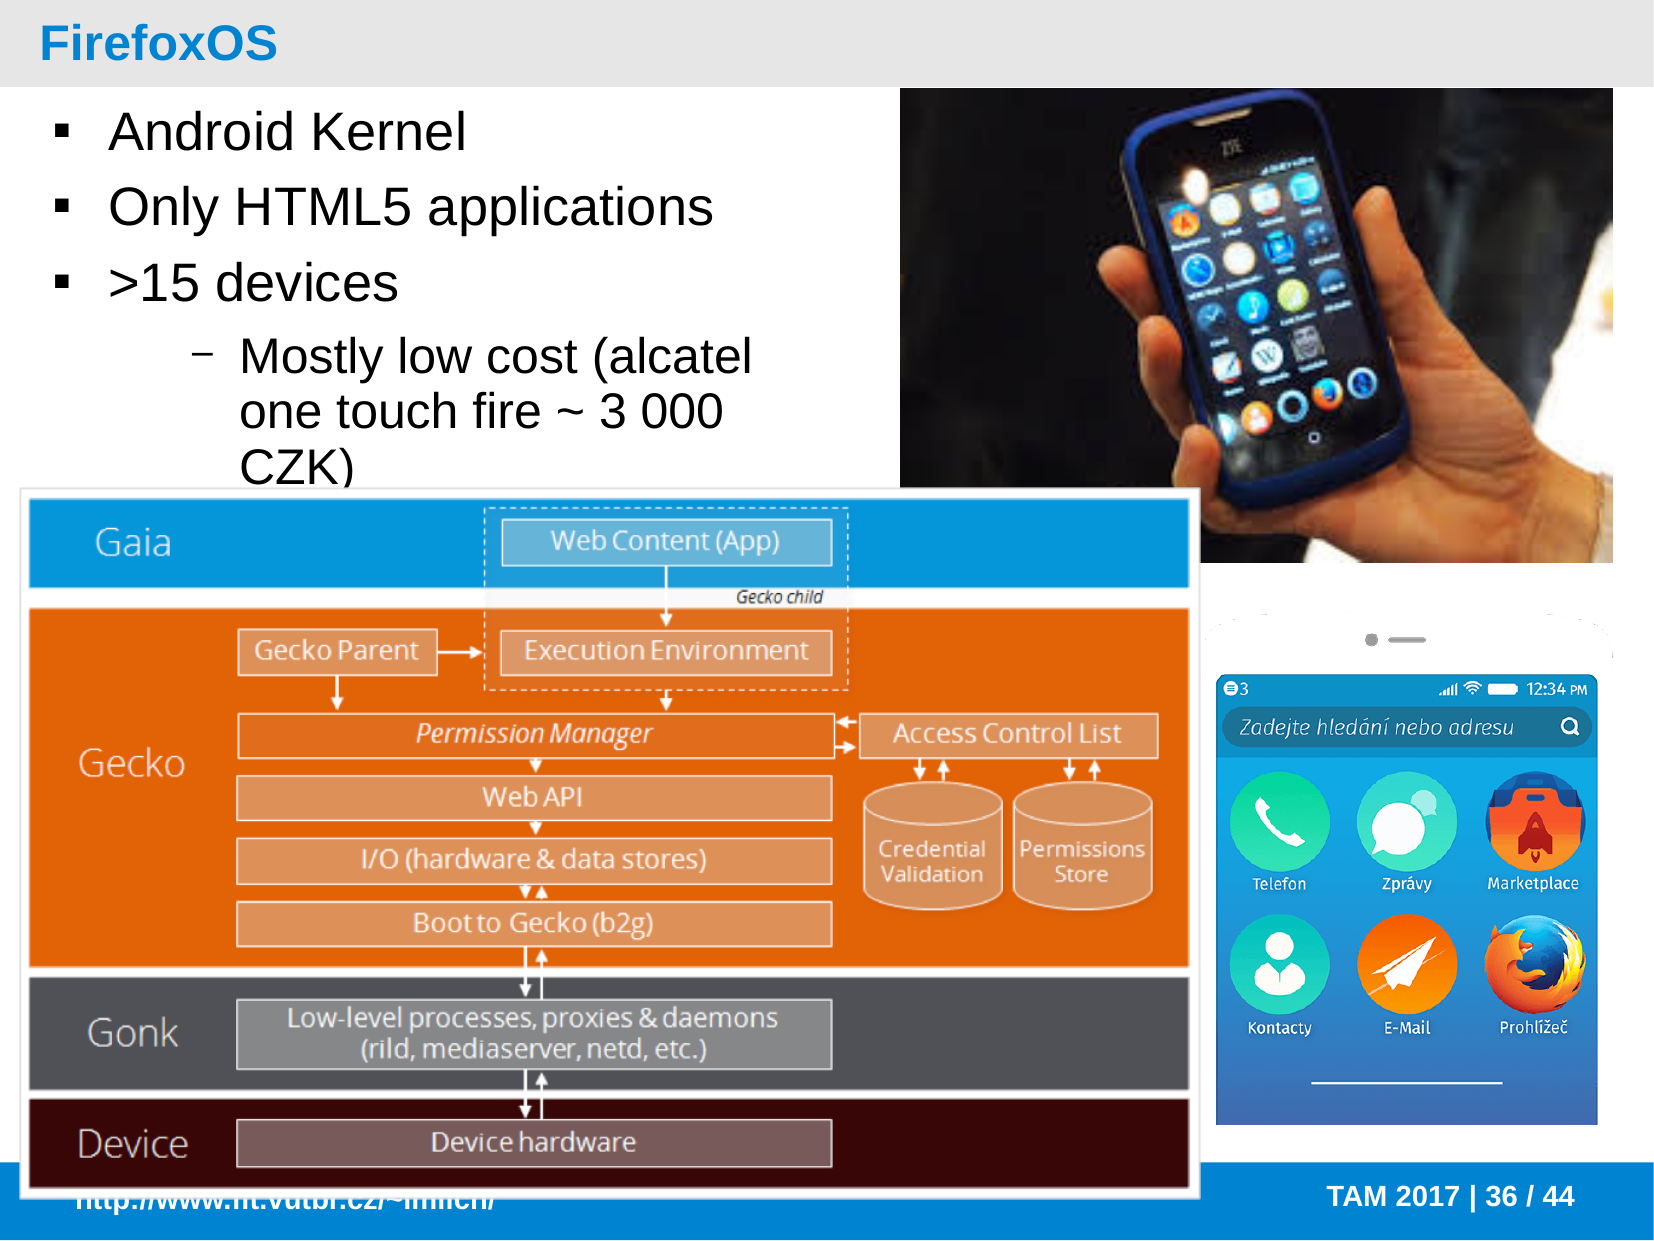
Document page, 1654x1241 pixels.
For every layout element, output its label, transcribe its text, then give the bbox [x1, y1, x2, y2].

list Android Kernel Only HTML5 applications >15 devices Mostly low cost (alcatel one touch fire ~ 3 000 CZK) [37, 101, 807, 487]
title FirefoxOS [39, 5, 1615, 81]
picture [19, 88, 1613, 1201]
